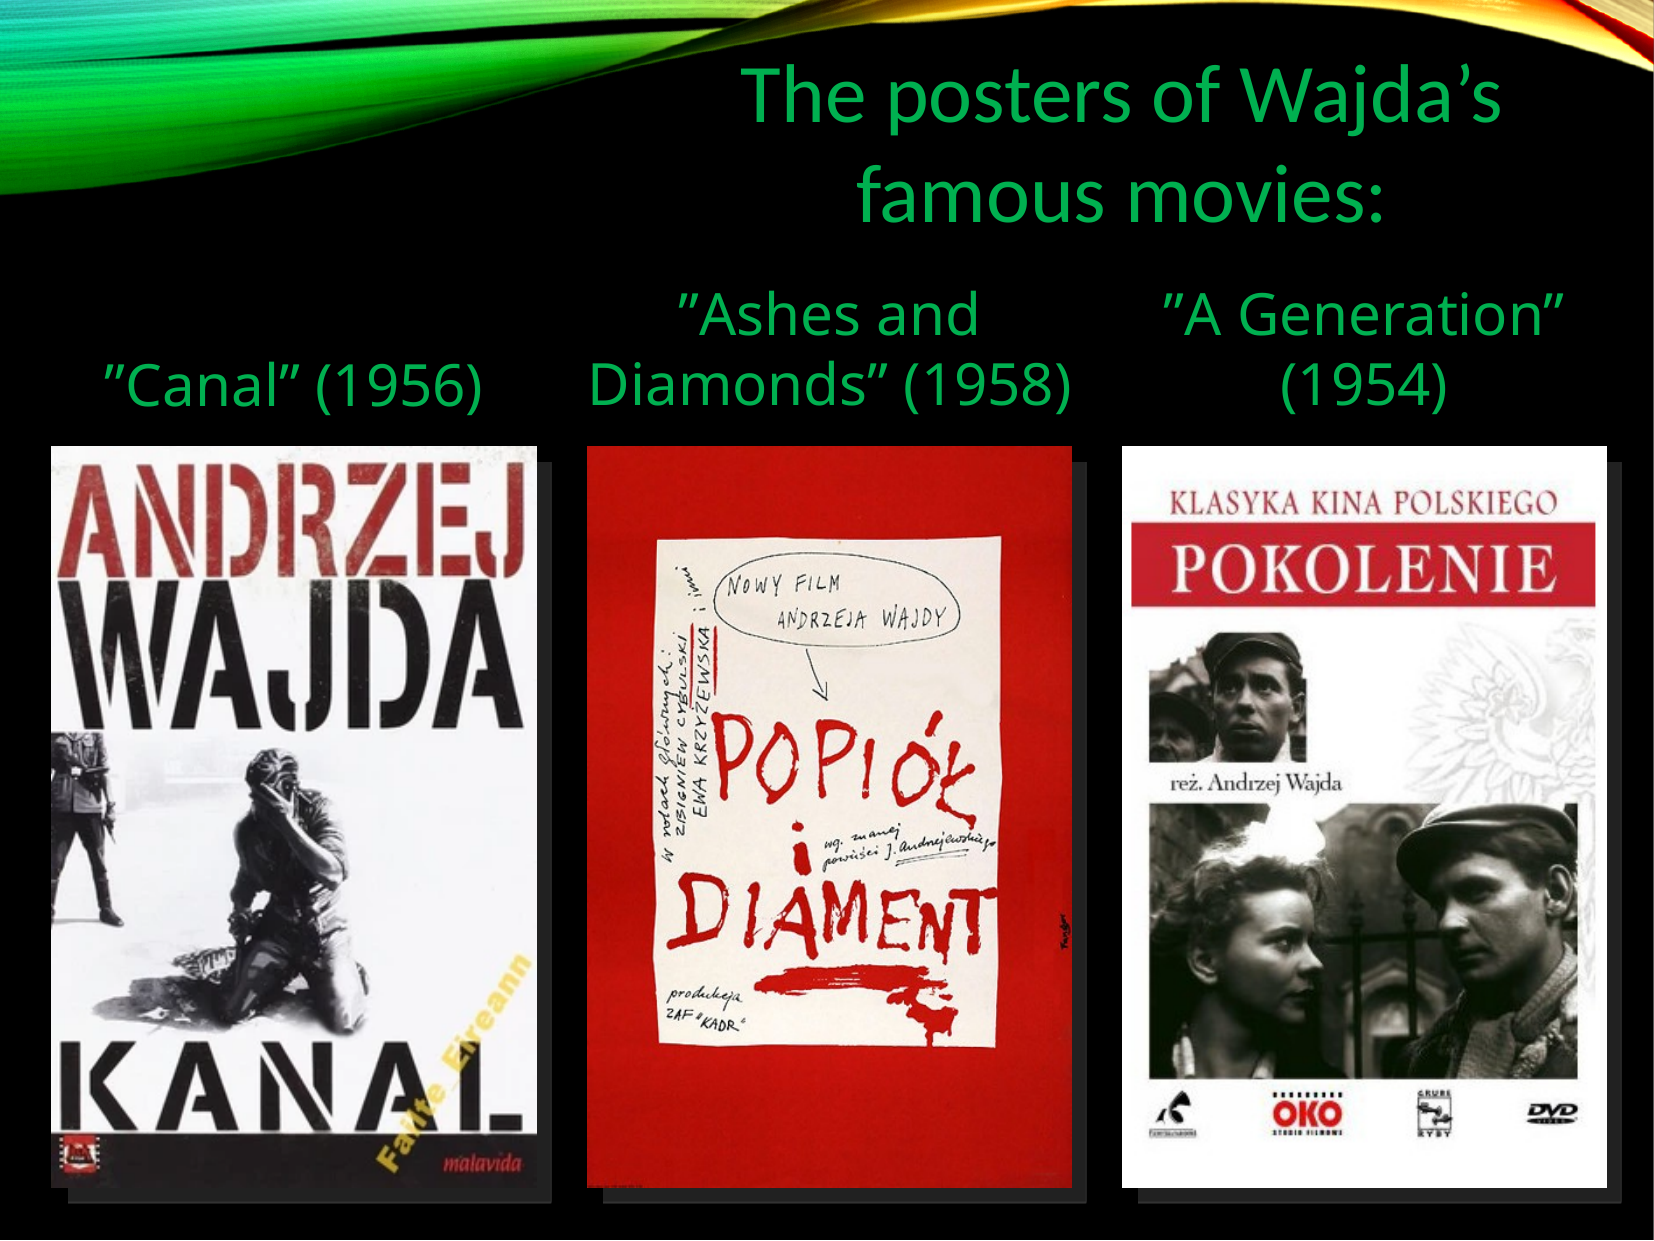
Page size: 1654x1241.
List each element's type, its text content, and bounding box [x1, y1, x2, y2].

text_box ”A Generation” (1954) [1096, 269, 1633, 426]
text_box The posters of Wajda’s famous movies: Ashes and Diamonds(1958) [679, 32, 1565, 269]
text_box ”Ashes and Diamonds” (1958) [536, 269, 1096, 426]
text_box ”Canal” (1956) [32, 340, 536, 426]
picture [587, 446, 1072, 1188]
picture [51, 446, 537, 1188]
picture [1122, 446, 1607, 1188]
